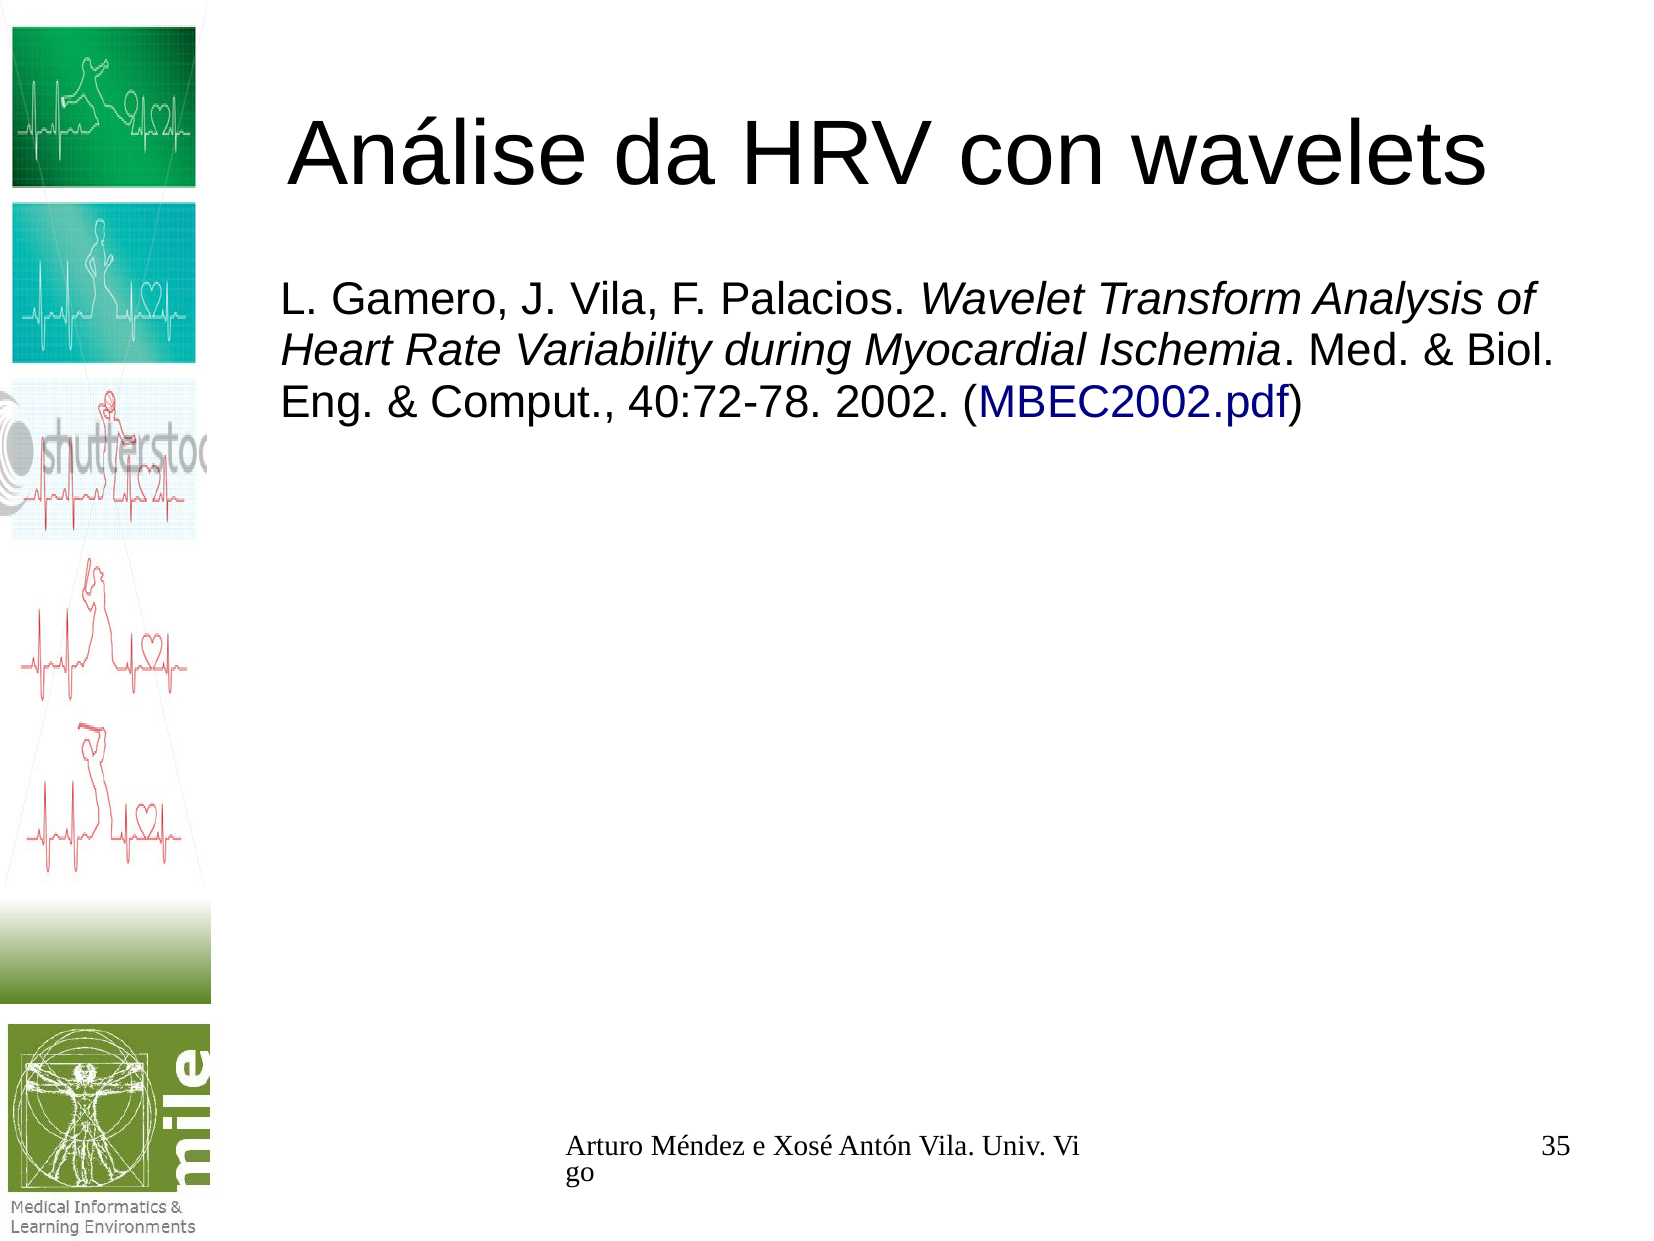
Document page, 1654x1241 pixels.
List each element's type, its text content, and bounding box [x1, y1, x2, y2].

title Análise da HRV con wavelets [206, 56, 1571, 250]
text_box L. Gamero, J. Vila, F. Palacios. Wavelet Transform Analysis of Heart Rate Variability during Myocardial Ischemia. Med. & Biol. Eng. & Comput., 40:72-78. 2002. (MBEC2002.pdf) [265, 265, 1595, 562]
picture [0, 0, 207, 886]
picture [0, 1008, 228, 1241]
